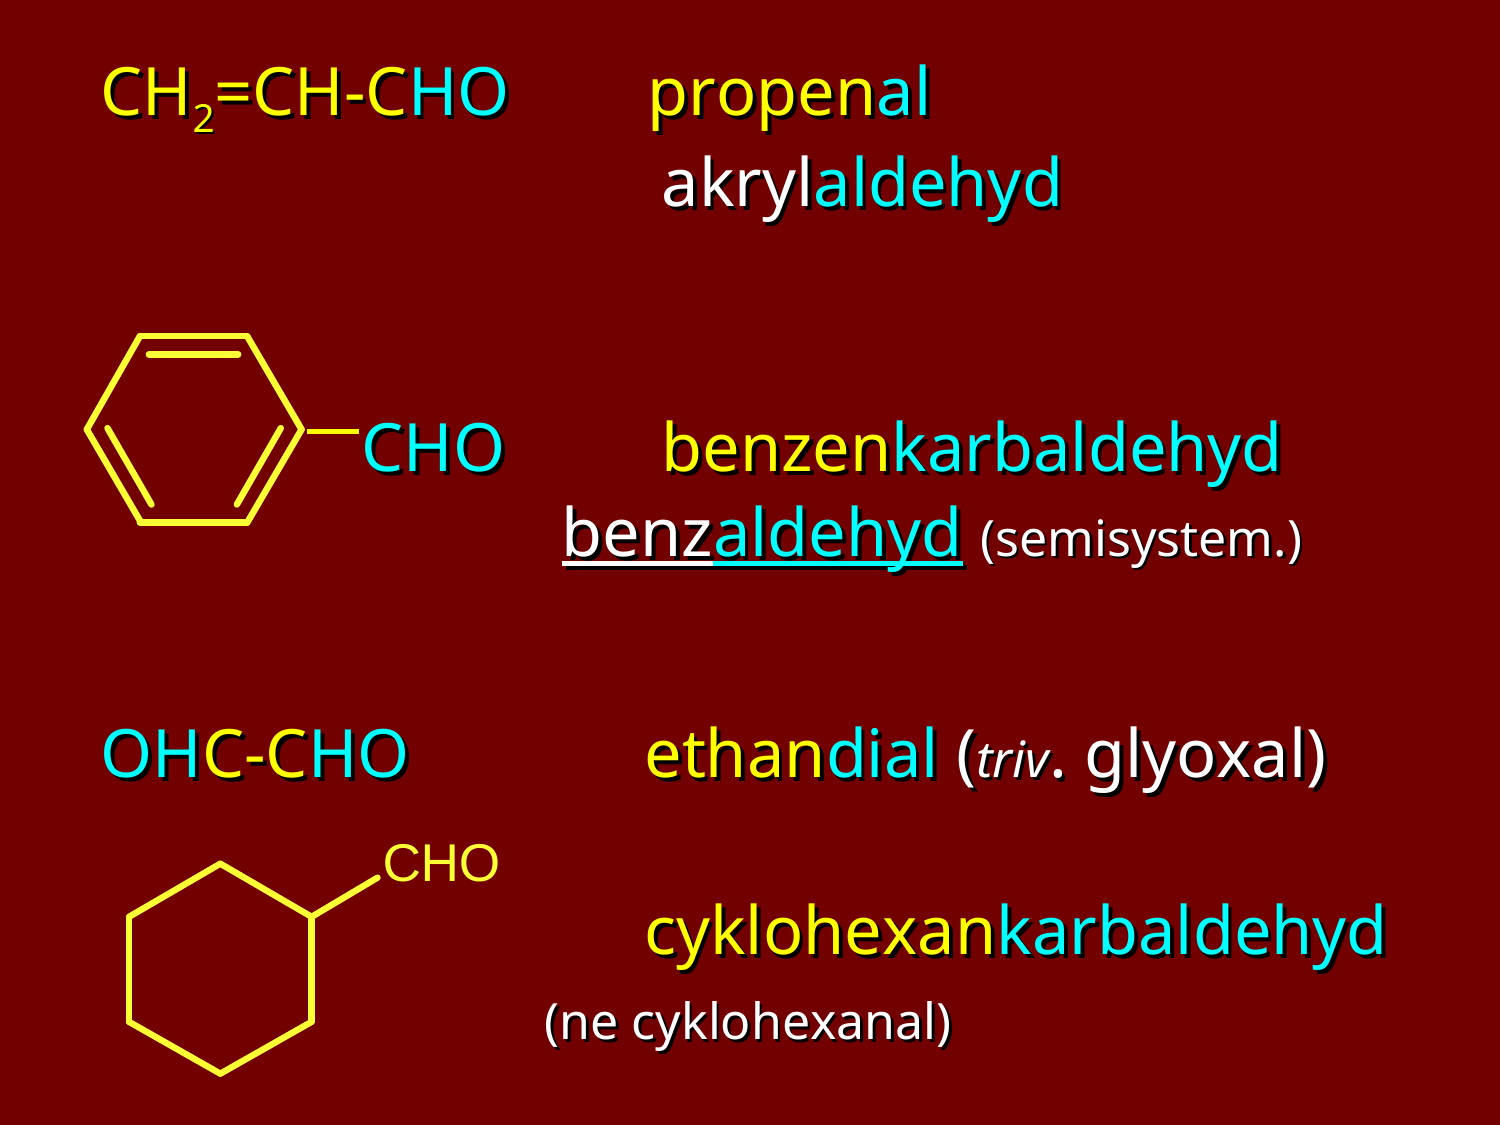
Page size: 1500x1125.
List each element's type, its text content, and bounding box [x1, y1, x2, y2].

list CH2=CH-CHO propenal akrylaldehyd CHO benzenkarbaldehyd benzaldehyd (semisystem.) OHC-CHO ethandial (triv. glyoxal) cyklohexankarbaldehyd (ne cyklohexanal) [29, 42, 1500, 1125]
chart [53, 302, 337, 558]
chart [123, 833, 502, 1080]
